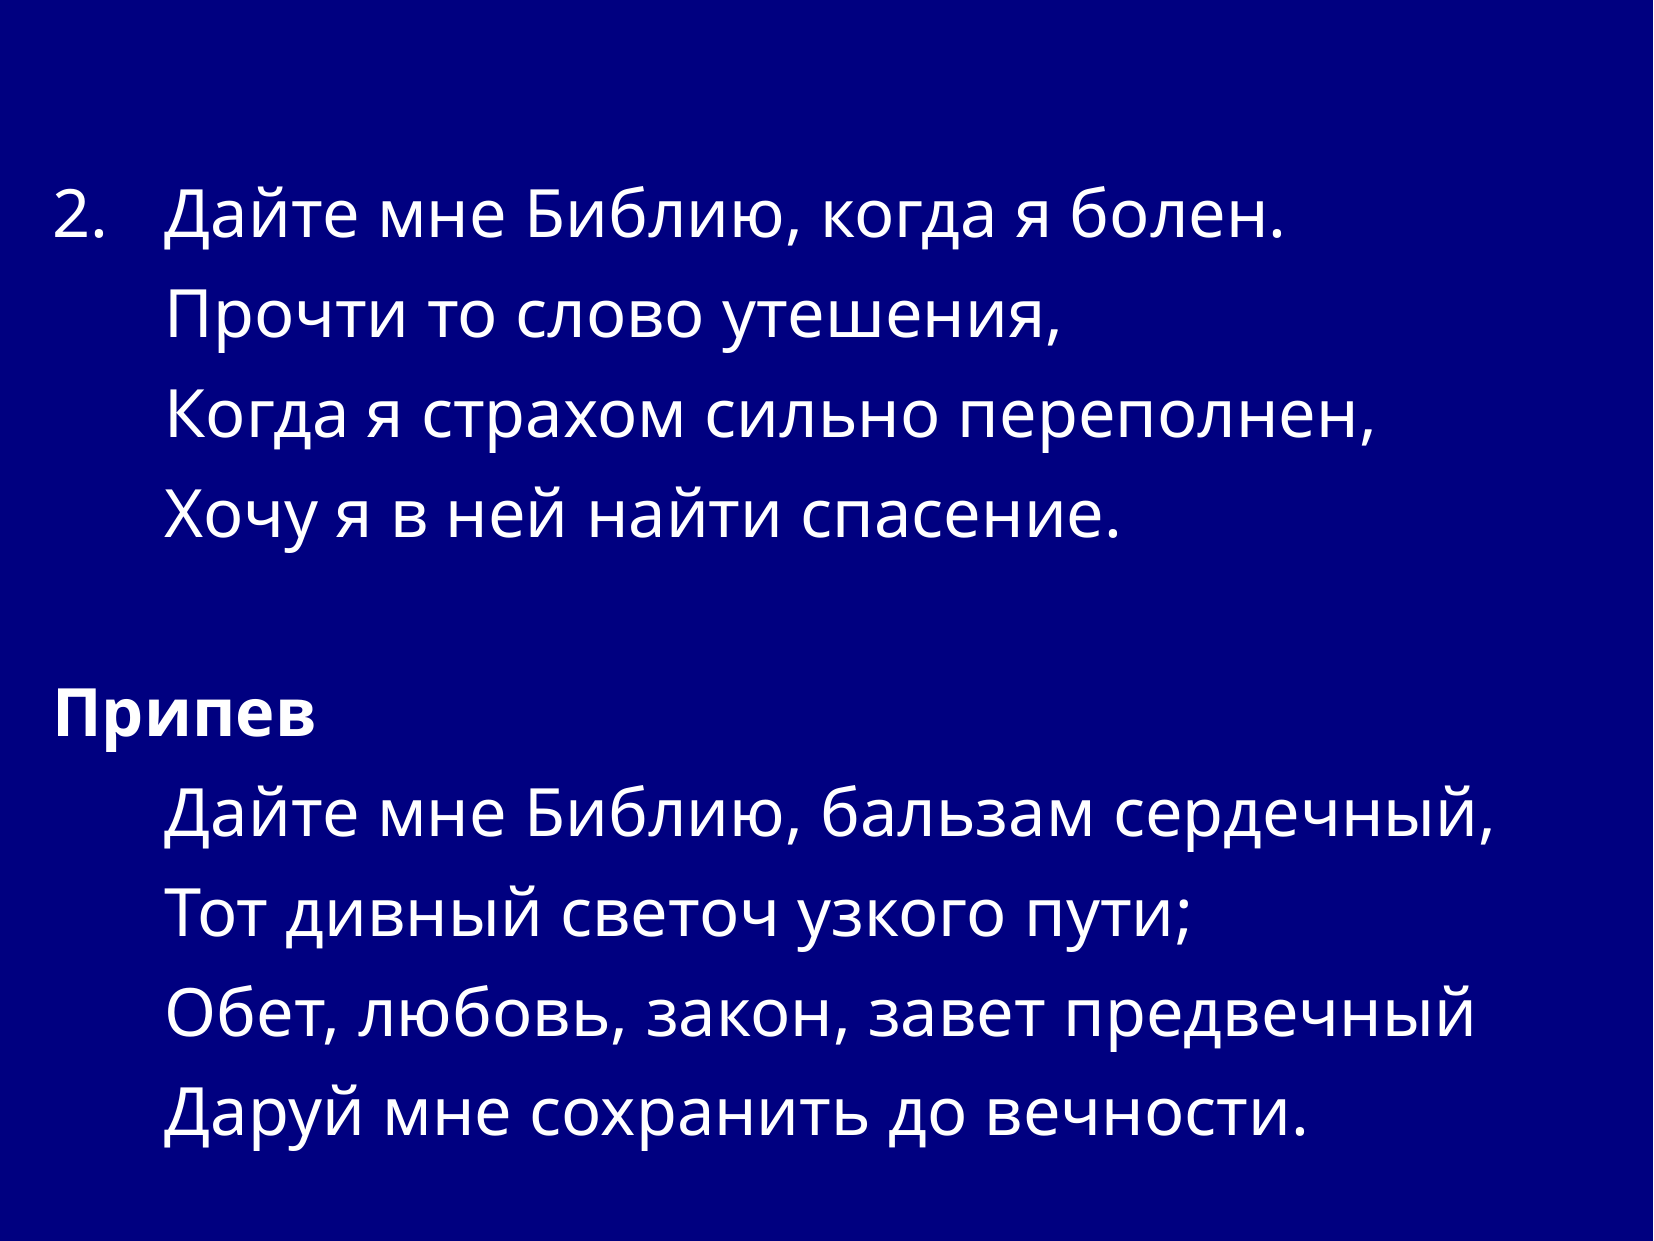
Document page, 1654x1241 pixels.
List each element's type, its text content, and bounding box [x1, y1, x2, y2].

text_box 2. Дайте мне Библию, когда я болен. Прочти то слово утешения, Когда я страхом сильно переполнен, Хочу я в ней найти спасение. Припев Дайте мне Библию, бальзам сердечный, Тот дивный светоч узкого пути; Обет, любовь, закон, завет предвечный Даруй мне сохранить до вечности. [37, 150, 1653, 1163]
